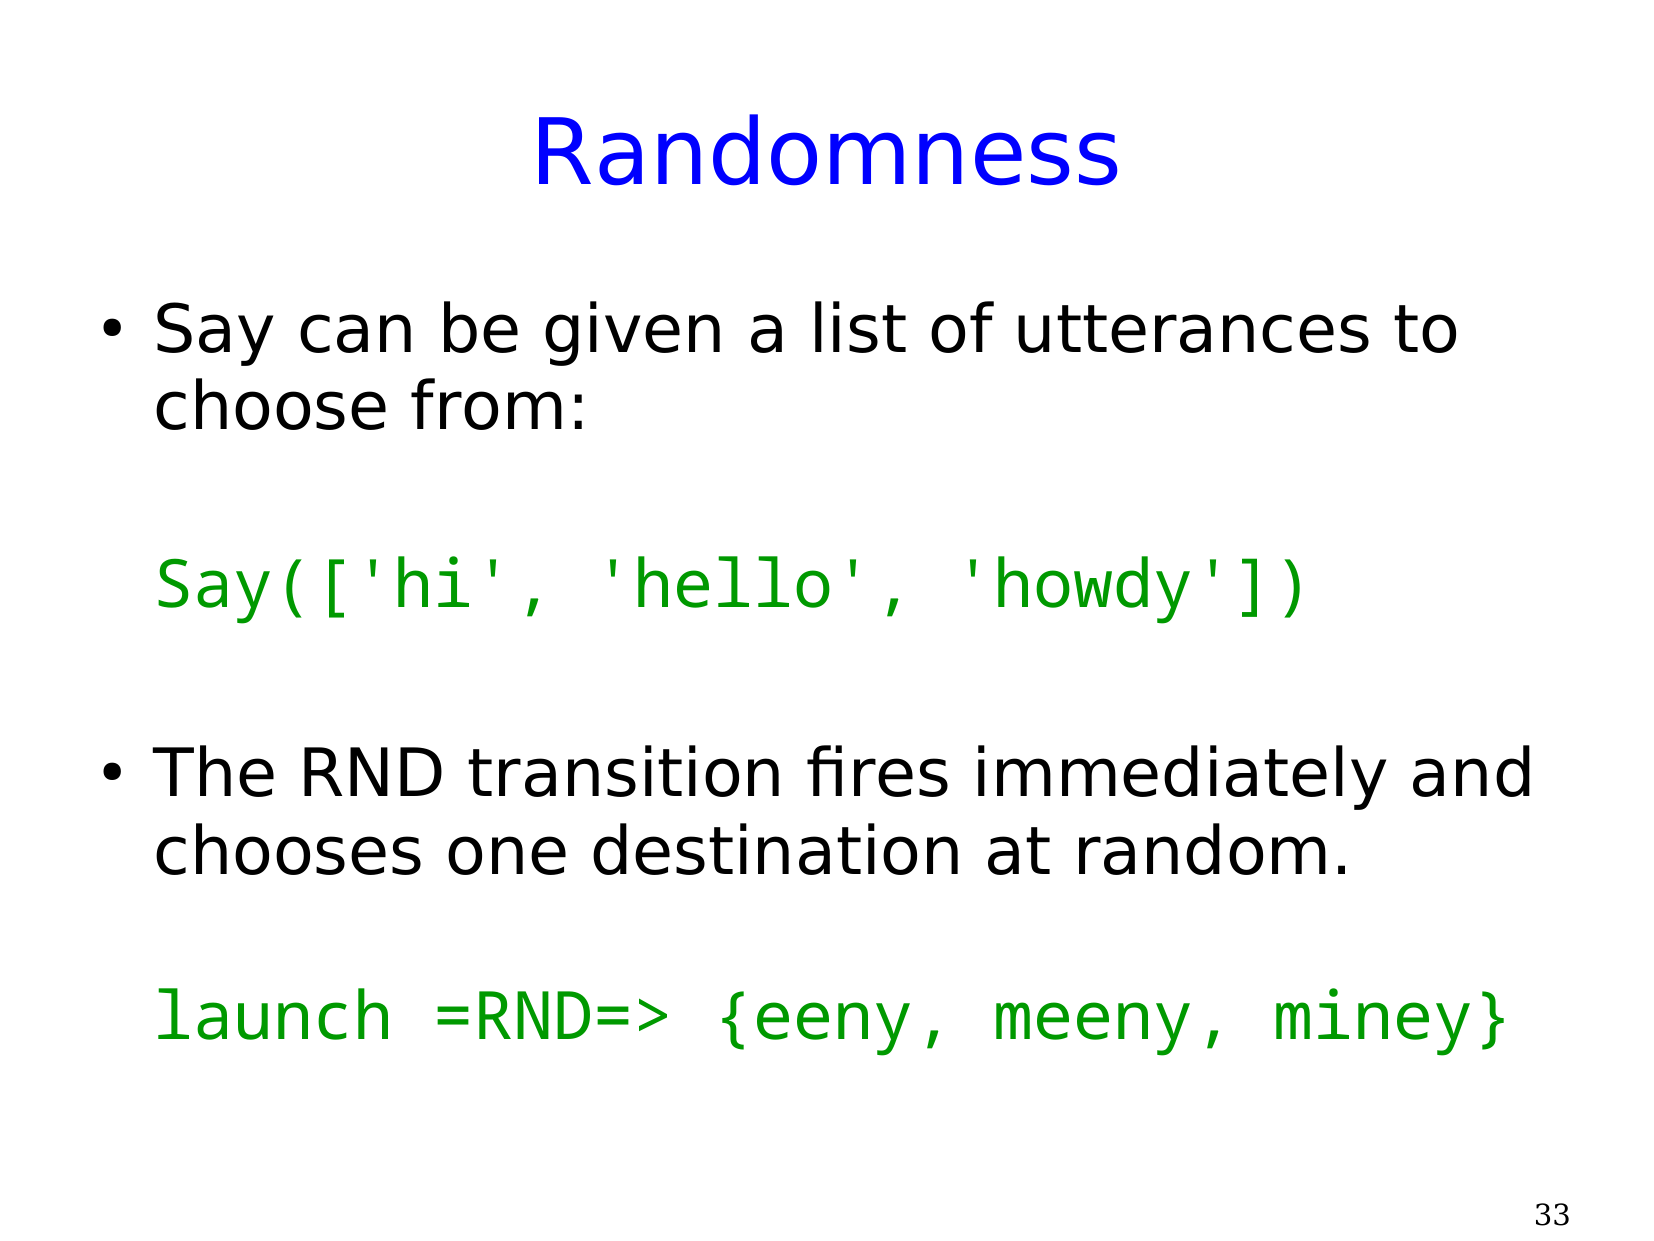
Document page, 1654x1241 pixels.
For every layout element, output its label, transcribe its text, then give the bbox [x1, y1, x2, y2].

title Randomness [82, 49, 1571, 257]
list Say can be given a list of utterances to choose from: Say(['hi', 'hello', 'howdy']) The RND transition fires immediately and chooses one destination at random. launch =RND=> {eeny, meeny, miney} [82, 290, 1571, 1109]
